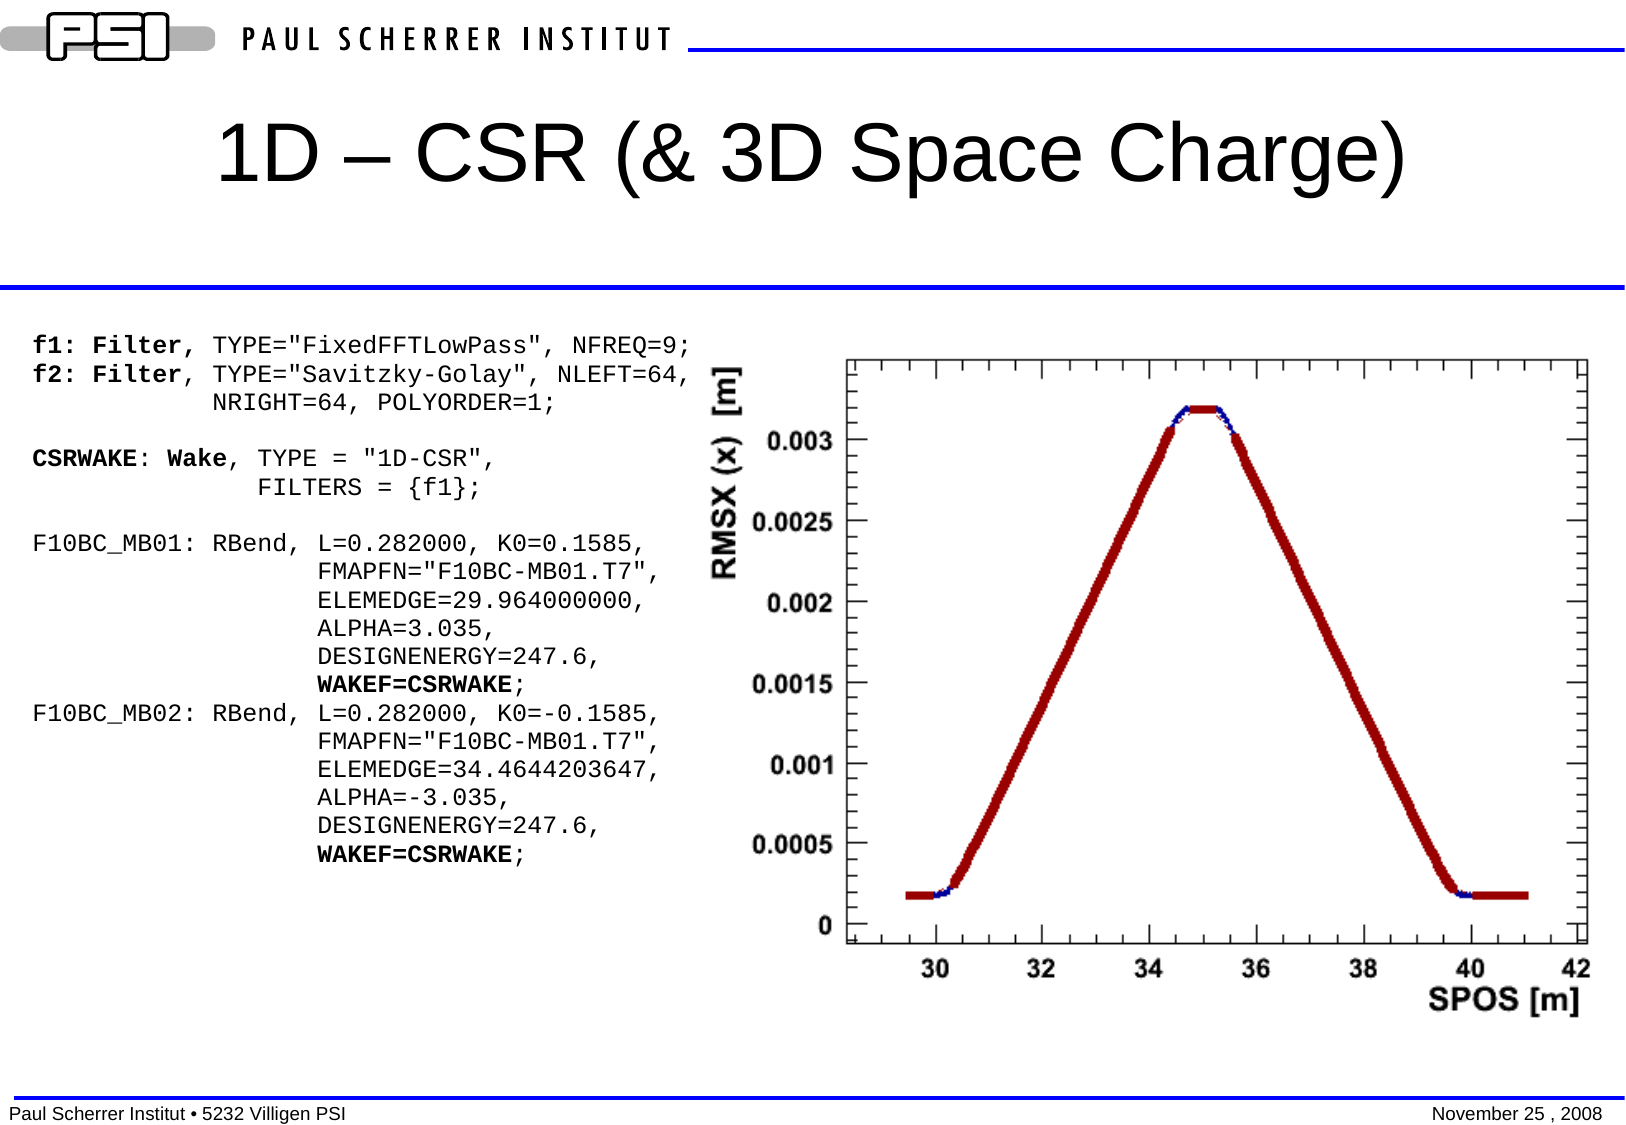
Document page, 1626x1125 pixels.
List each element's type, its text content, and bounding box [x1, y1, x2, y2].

text_box f1: Filter, TYPE="FixedFFTLowPass", NFREQ=9; f2: Filter, TYPE="Savitzky-Golay", NLEFT=64, NRIGHT=64, POLYORDER=1; CSRWAKE: Wake, TYPE = "1D-CSR", FILTERS = {f1}; F10BC_MB01: RBend, L=0.282000, K0=0.1585, FMAPFN="F10BC-MB01.T7", ELEMEDGE=29.964000000, ALPHA=3.035, DESIGNENERGY=247.6, WAKEF=CSRWAKE; F10BC_MB02: RBend, L=0.282000, K0=-0.1585, FMAPFN="F10BC-MB01.T7", ELEMEDGE=34.4644203647, ALPHA=-3.035, DESIGNENERGY=247.6, WAKEF=CSRWAKE; [17, 325, 1565, 878]
picture [696, 328, 1600, 1034]
title 1D – CSR (& 3D Space Charge) [121, 58, 1504, 247]
